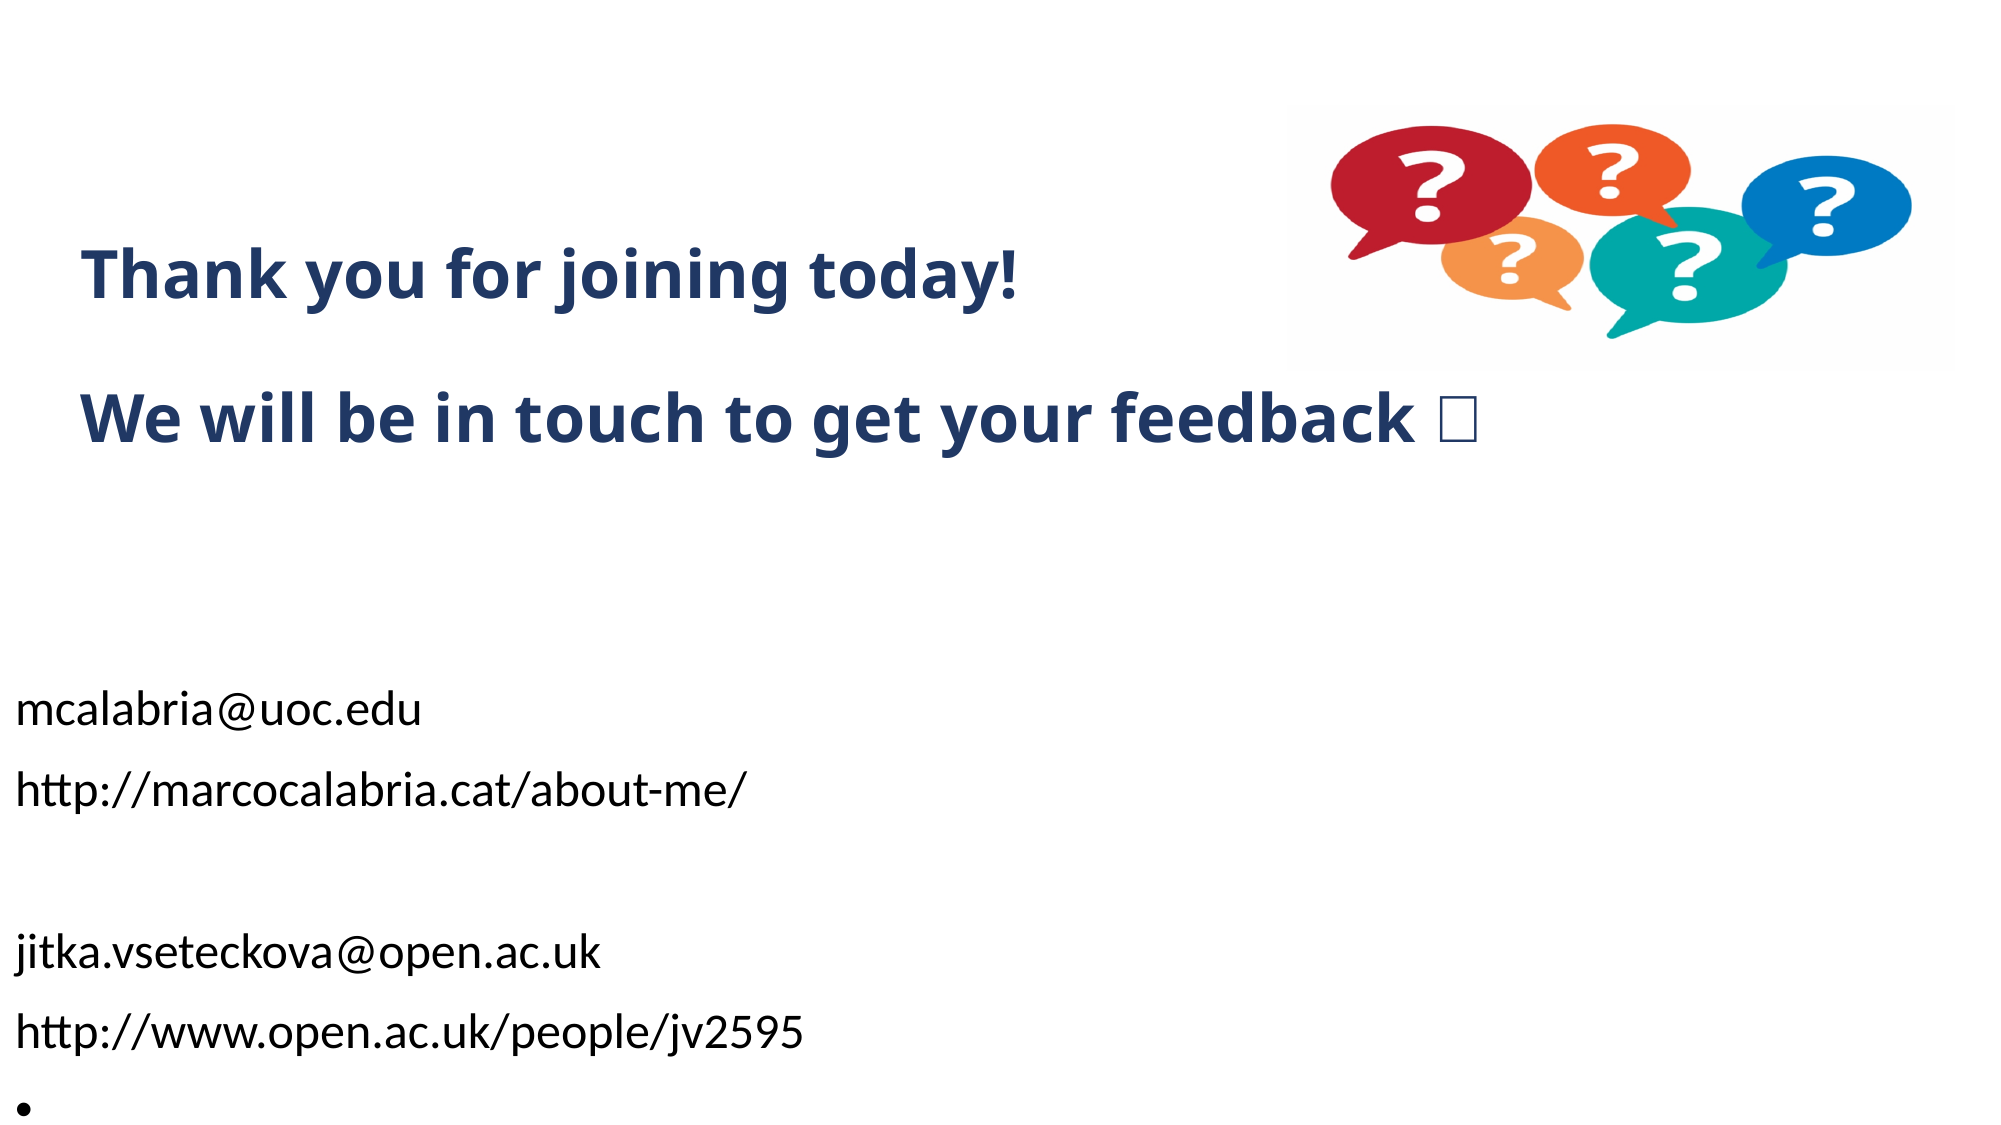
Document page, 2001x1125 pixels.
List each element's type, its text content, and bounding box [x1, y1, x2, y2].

list mcalabria@uoc.edu http://marcocalabria.cat/about-me/ jitka.vseteckova@open.ac.uk http://www.open.ac.uk/people/jv2595 [0, 667, 2000, 1125]
title Thank you for joining today! We will be in touch to get your feedback  [65, 53, 1858, 563]
picture [1286, 104, 1955, 371]
